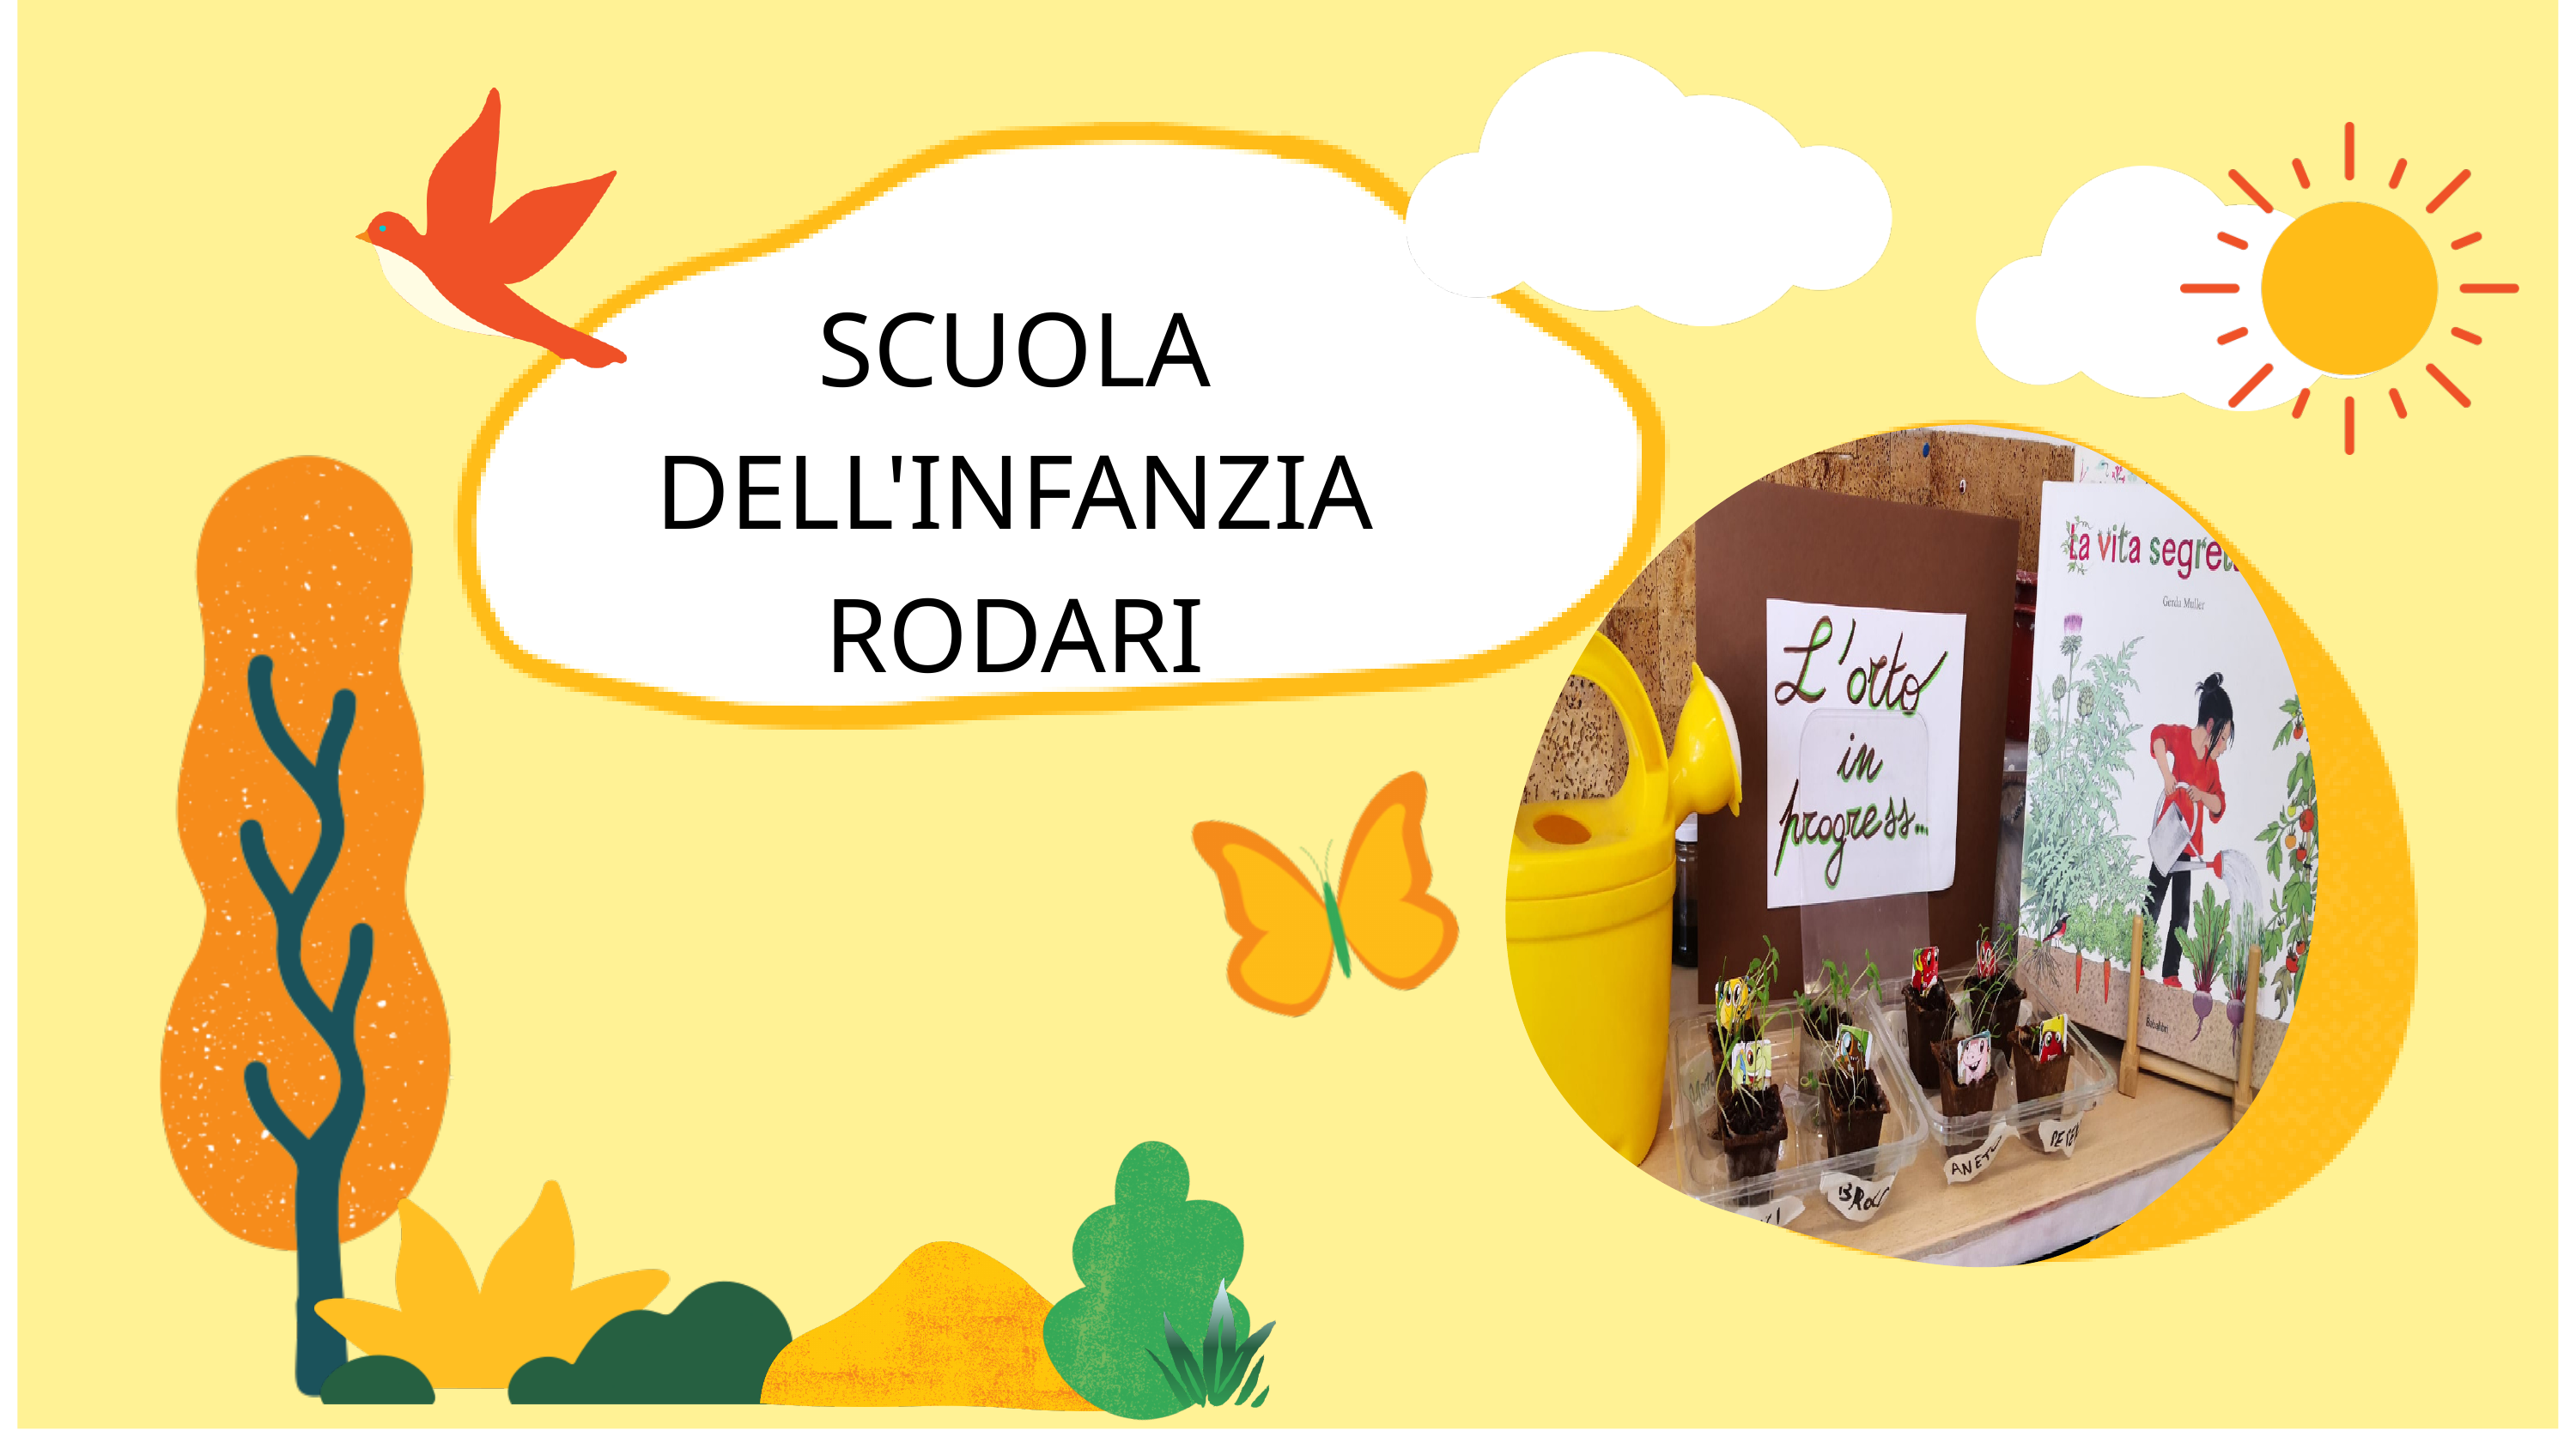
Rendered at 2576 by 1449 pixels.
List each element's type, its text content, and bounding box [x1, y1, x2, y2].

picture [1516, 1004, 1945, 1266]
text_box [17, 0, 2559, 1429]
text_box SCUOLA DELL'INFANZIA RODARI [555, 264, 1474, 693]
picture [160, 52, 2519, 1448]
picture [1145, 757, 1510, 1054]
